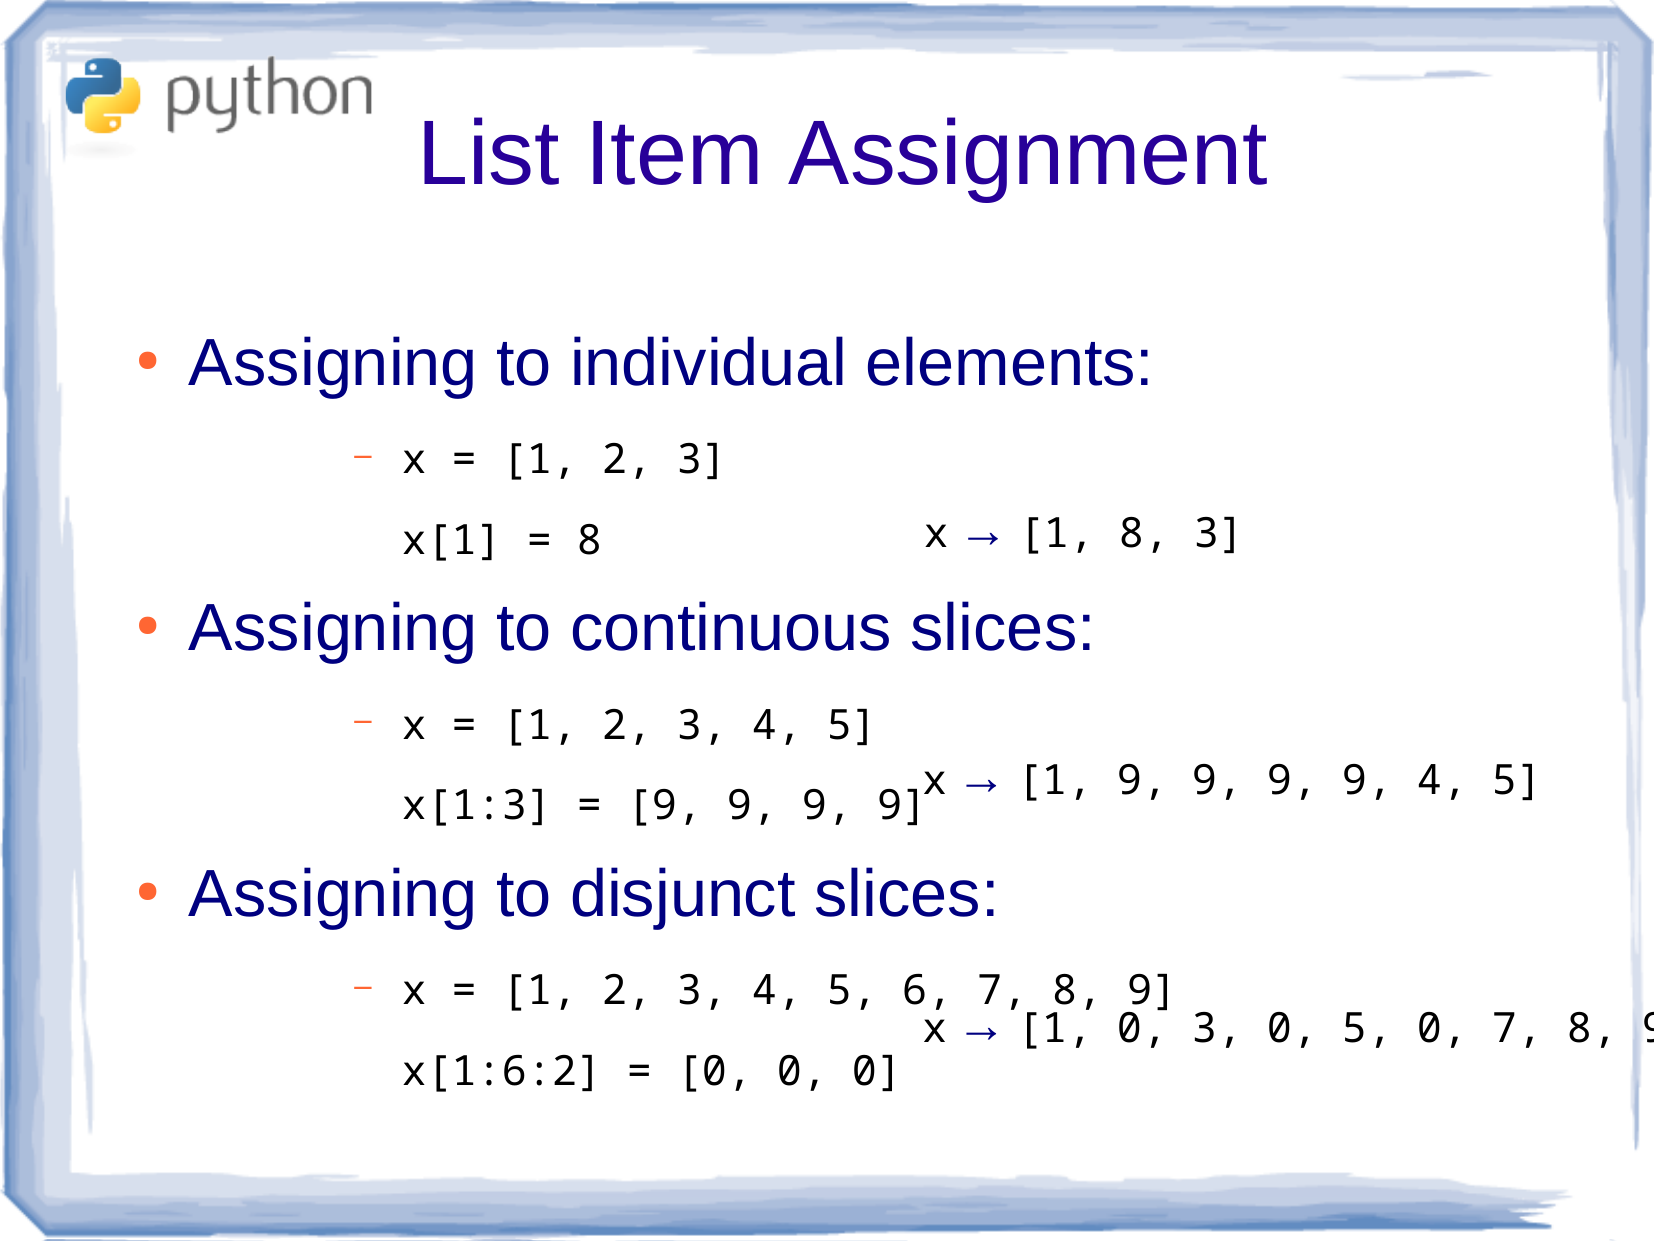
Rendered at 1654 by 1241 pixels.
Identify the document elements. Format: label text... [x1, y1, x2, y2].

text_box x → [1, 9, 9, 9, 9, 4, 5] [836, 742, 1514, 813]
text_box x → [1, 8, 3] [838, 494, 1240, 566]
list Assigning to individual elements: x = [1, 2, 3] x[1] = 8 Assigning to continuous slices: x = [1, 2, 3, 4, 5] x[1:3] = [9, 9, 9, 9] Assigning to disjunct slices: x = [1, 2, 3, 4, 5, 6, 7, 8, 9] x[1:6:2] = [0, 0, 0] [118, 324, 1571, 1050]
text_box x → [1, 0, 3, 0, 5, 0, 7, 8, 9] [836, 990, 1652, 1061]
picture [857, 1061, 866, 1076]
picture [860, 1064, 870, 1082]
picture [0, 0, 1654, 1241]
title List Item Assignment [82, 49, 1571, 257]
